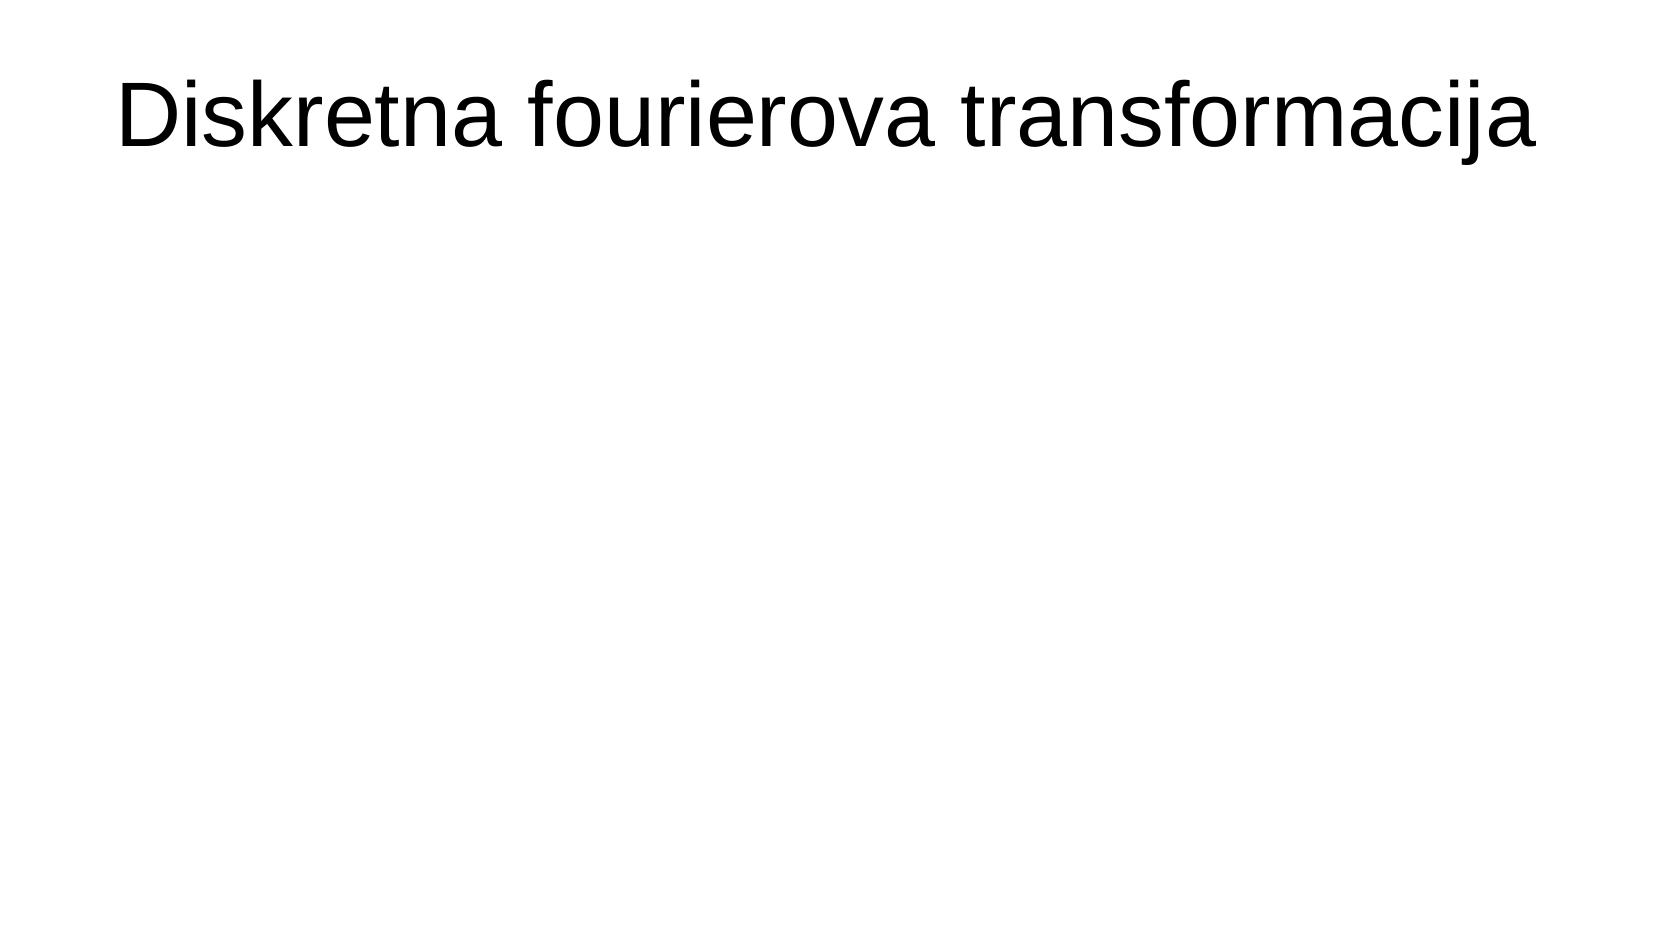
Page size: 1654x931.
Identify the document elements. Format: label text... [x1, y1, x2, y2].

title Diskretna fourierova transformacija [82, 37, 1571, 193]
